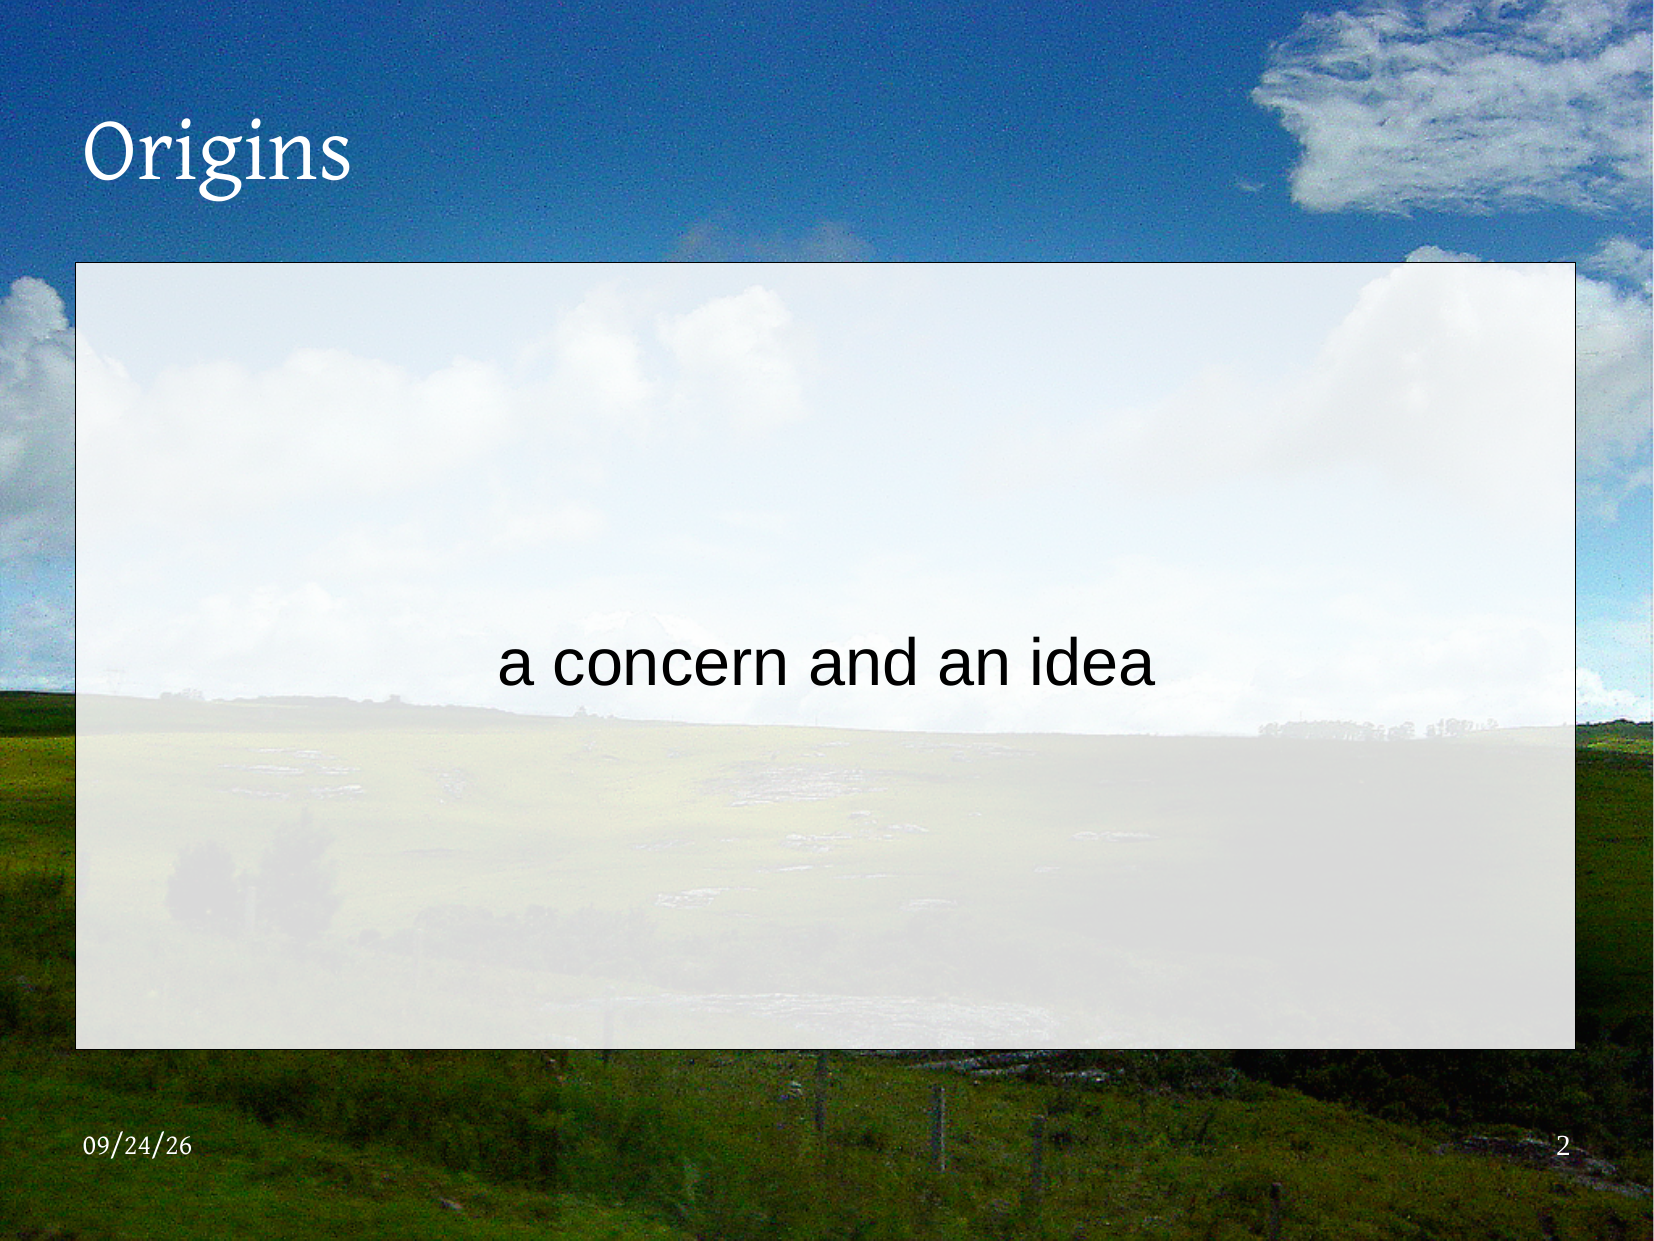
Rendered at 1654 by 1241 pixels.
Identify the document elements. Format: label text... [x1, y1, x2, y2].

picture [0, 0, 1654, 1241]
title Origins [82, 49, 1571, 257]
subtitle a concern and an idea [82, 290, 1571, 1109]
